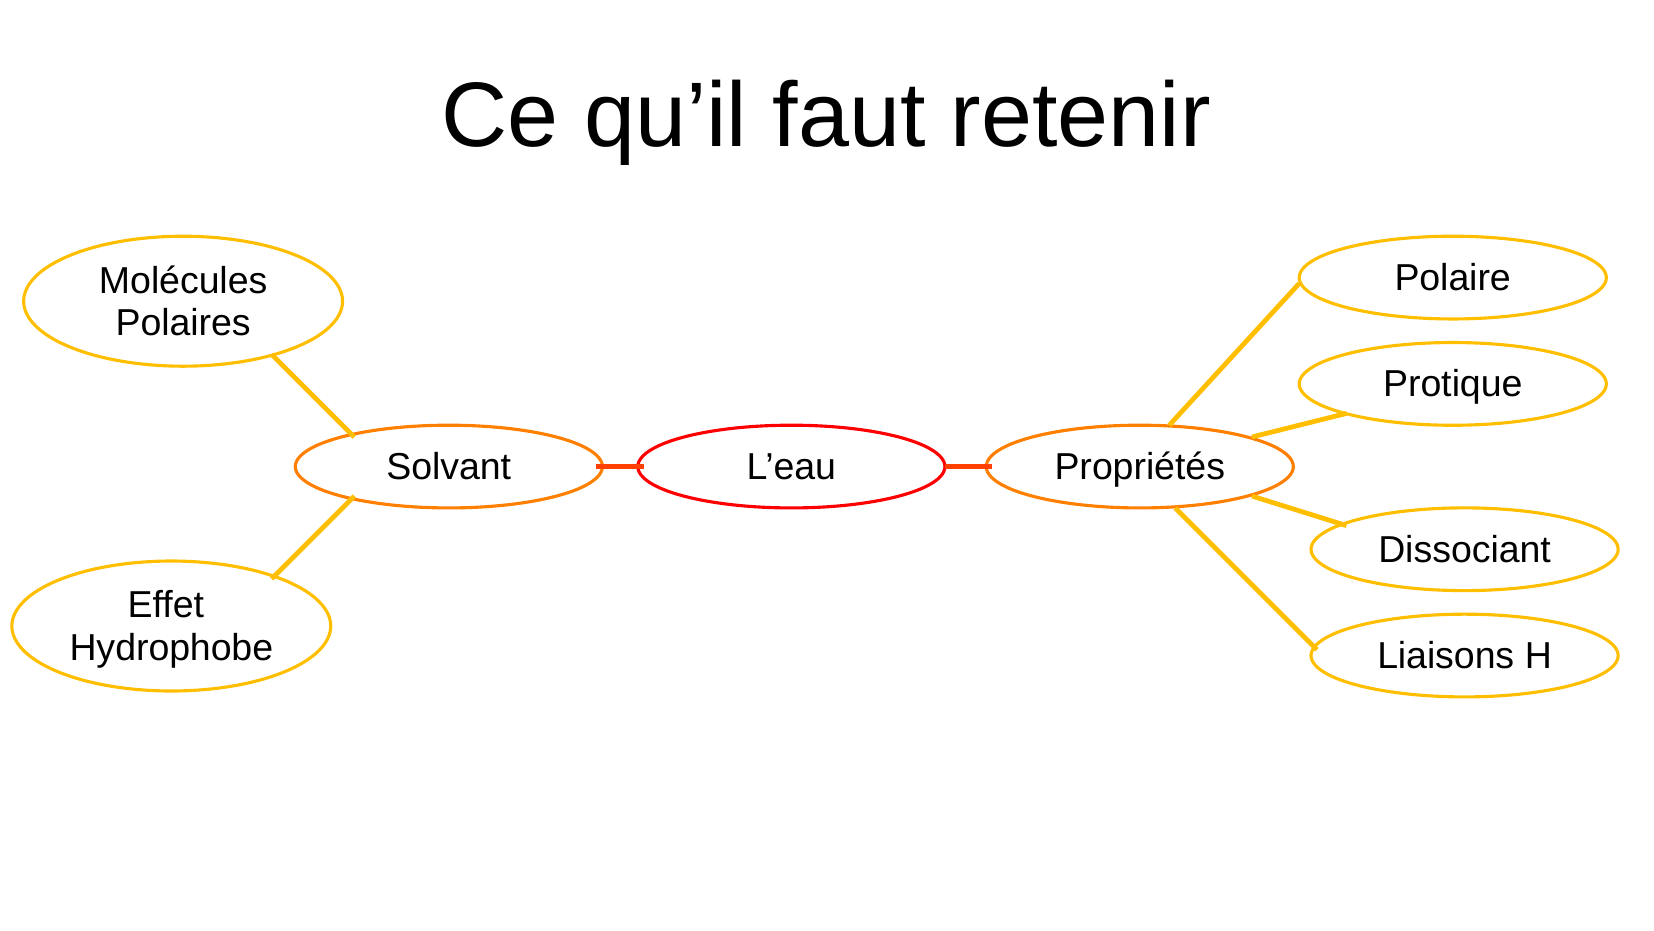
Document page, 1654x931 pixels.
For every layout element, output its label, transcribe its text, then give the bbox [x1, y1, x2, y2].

text_box Liaisons H [1311, 614, 1619, 697]
text_box Solvant [295, 425, 603, 508]
text_box Effet Hydrophobe [11, 561, 331, 692]
text_box Polaire [1299, 236, 1607, 319]
text_box Protique [1299, 342, 1607, 426]
text_box Propriétés [986, 425, 1294, 508]
text_box Dissociant [1311, 507, 1619, 591]
title Ce qu’il faut retenir [82, 37, 1571, 193]
text_box L’eau [638, 425, 945, 508]
text_box Molécules Polaires [23, 236, 343, 367]
